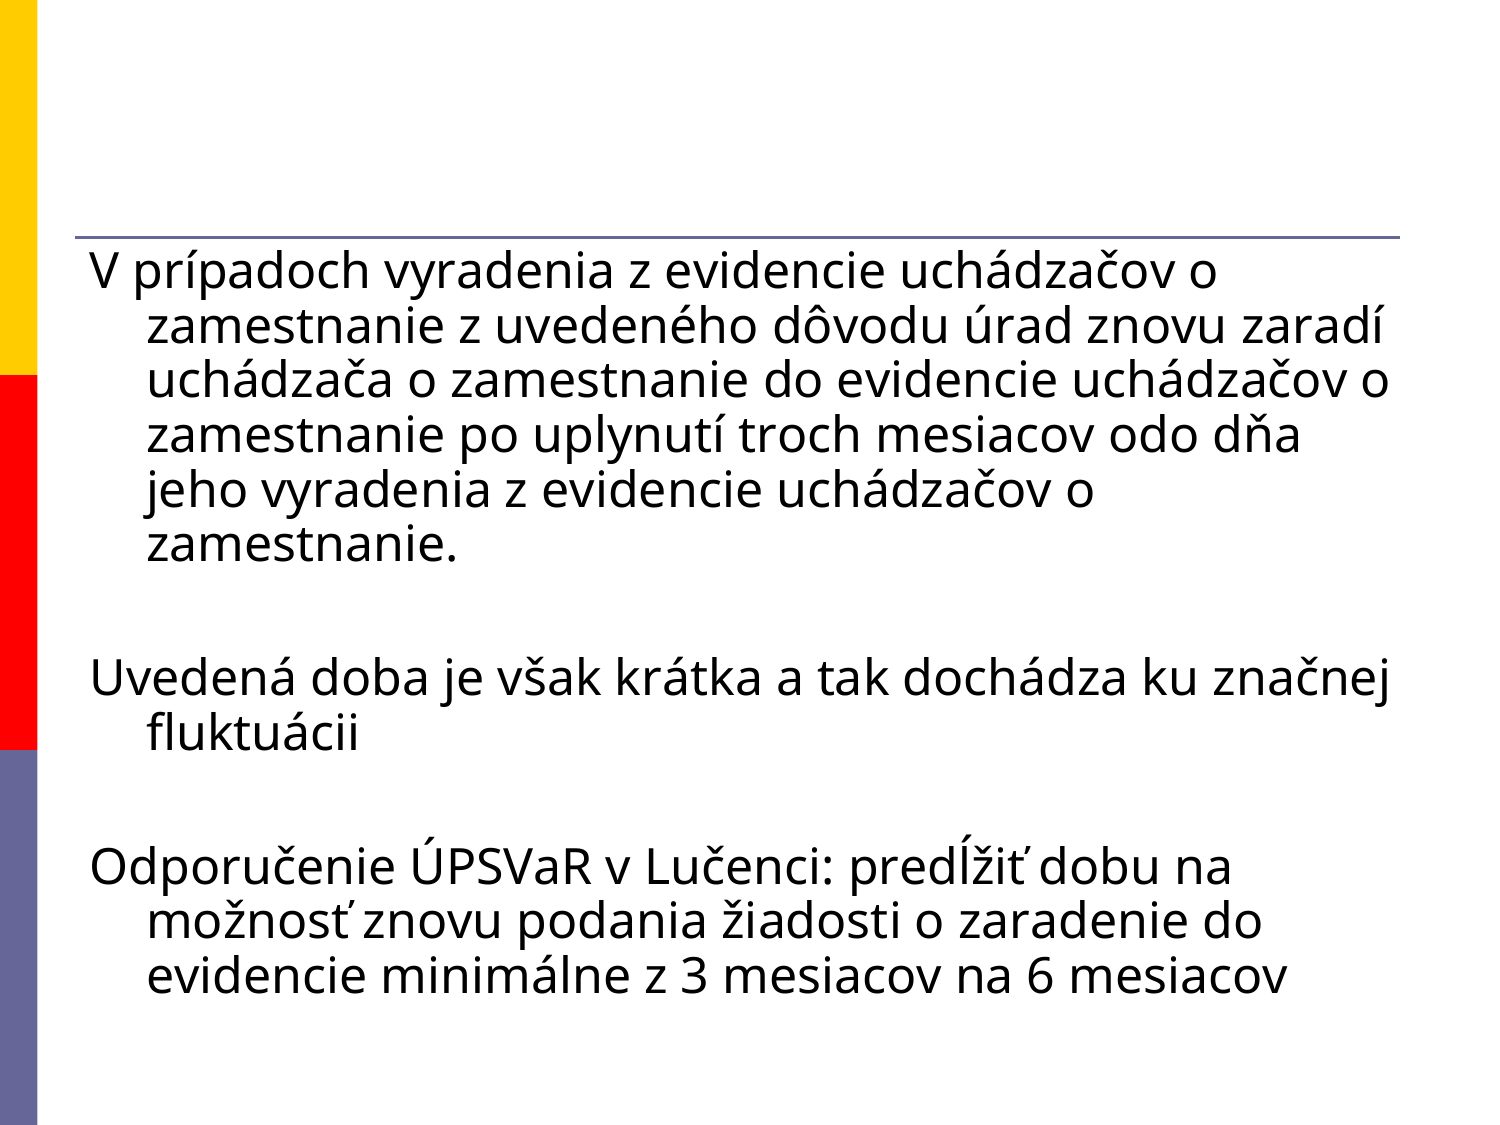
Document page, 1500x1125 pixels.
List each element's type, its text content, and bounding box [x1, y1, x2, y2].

list V prípadoch vyradenia z evidencie uchádzačov o zamestnanie z uvedeného dôvodu úrad znovu zaradí uchádzača o zamestnanie do evidencie uchádzačov o zamestnanie po uplynutí troch mesiacov odo dňa jeho vyradenia z evidencie uchádzačov o zamestnanie. Uvedená doba je však krátka a tak dochádza ku značnej fluktuácii Odporučenie ÚPSVaR v Lučenci: predĺžiť dobu na možnosť znovu podania žiadosti o zaradenie do evidencie minimálne z 3 mesiacov na 6 mesiacov [75, 237, 1426, 1069]
